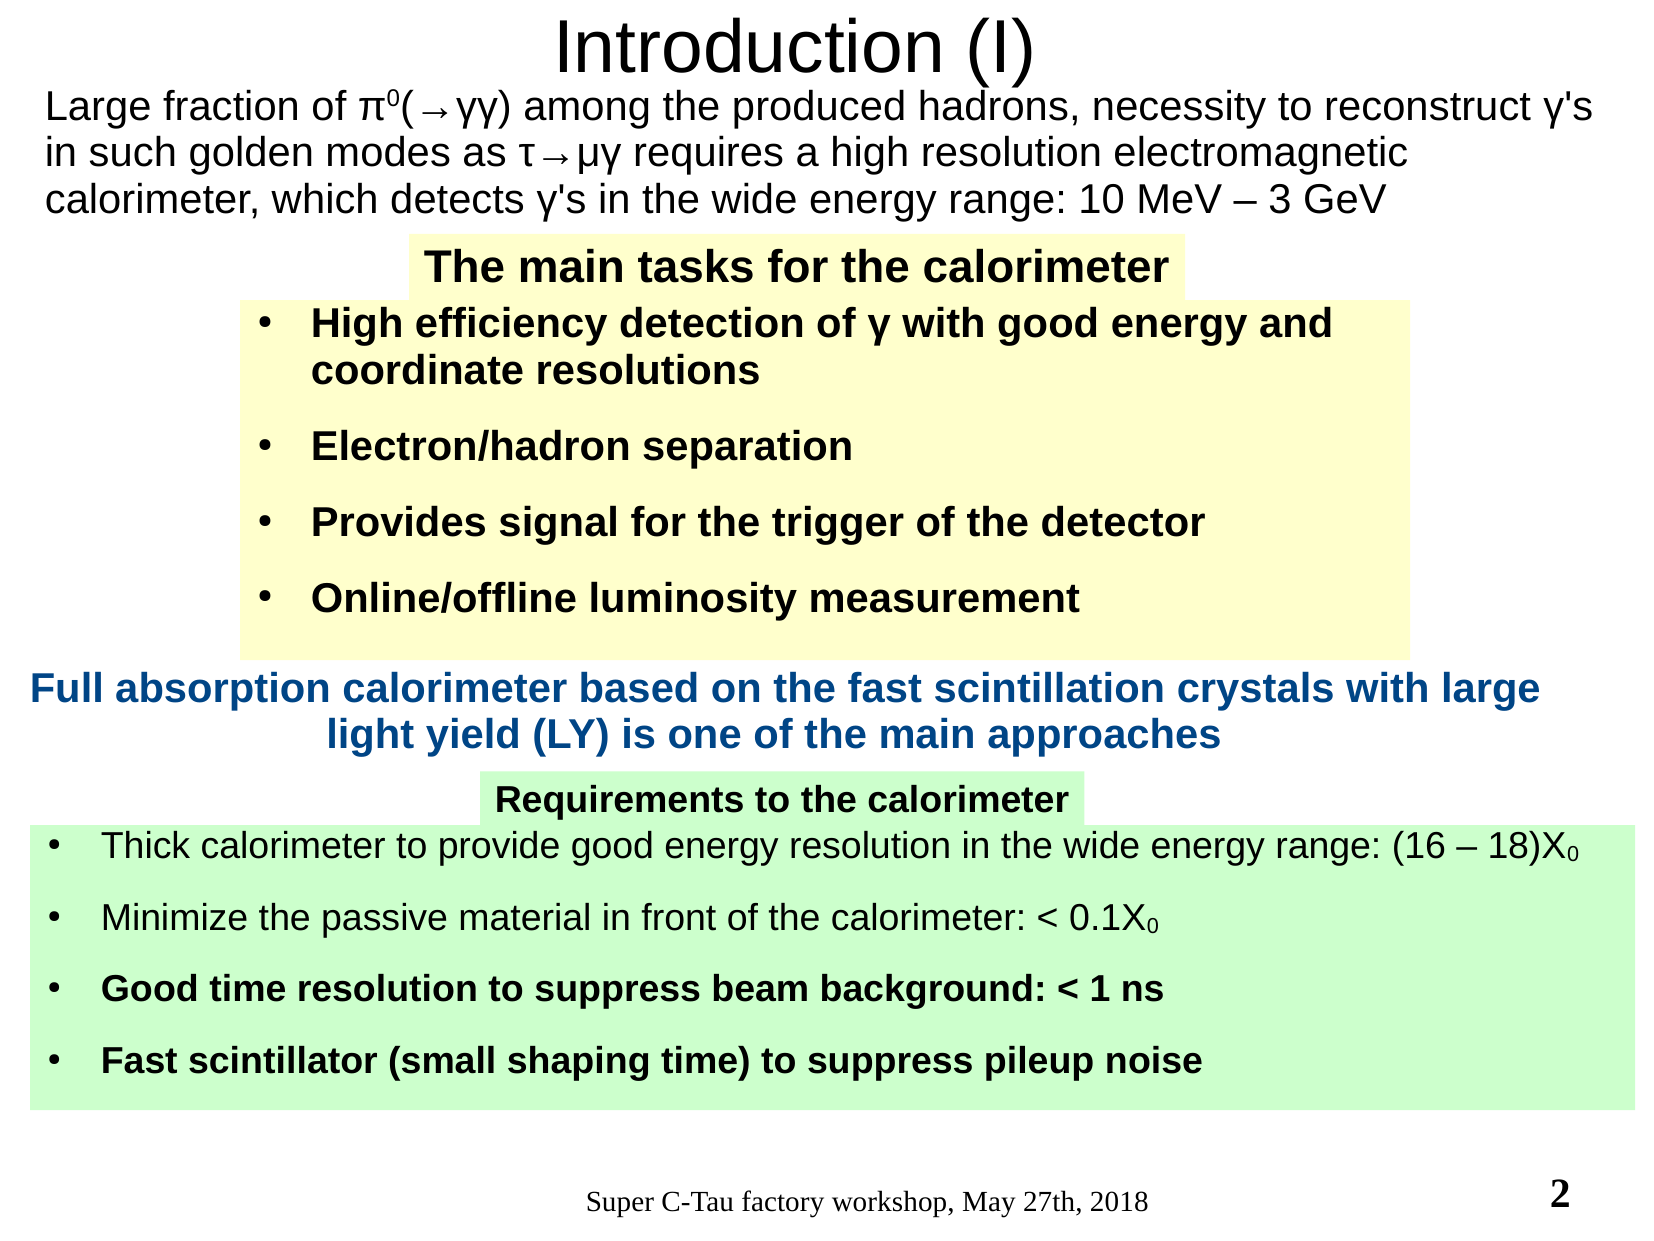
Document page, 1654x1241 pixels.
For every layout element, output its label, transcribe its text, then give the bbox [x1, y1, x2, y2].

list High efficiency detection of γ with good energy and coordinate resolutions Electron/hadron separation Provides signal for the trigger of the detector Online/offline luminosity measurement [240, 300, 1411, 657]
text_box Requirements to the calorimeter [480, 771, 1085, 825]
text_box The main tasks for the calorimeter [409, 233, 1186, 301]
text_box Full absorption calorimeter based on the fast scintillation crystals with large light yield (LY) is one of the main approaches [15, 657, 1591, 766]
list Thick calorimeter to provide good energy resolution in the wide energy range: (16 – 18)X0 Minimize the passive material in front of the calorimeter: < 0.1X0 Good time resolution to suppress beam background: < 1 ns Fast scintillator (small shaping time) to suppress pileup noise [30, 825, 1636, 1111]
title Introduction (I) [270, 2, 1321, 75]
text_box Large fraction of π0(→γγ) among the produced hadrons, necessity to reconstruct γ's in such golden modes as τ→μγ requires a high resolution electromagnetic calorimeter, which detects γ's in the wide energy range: 10 MeV – 3 GeV [30, 75, 1654, 231]
